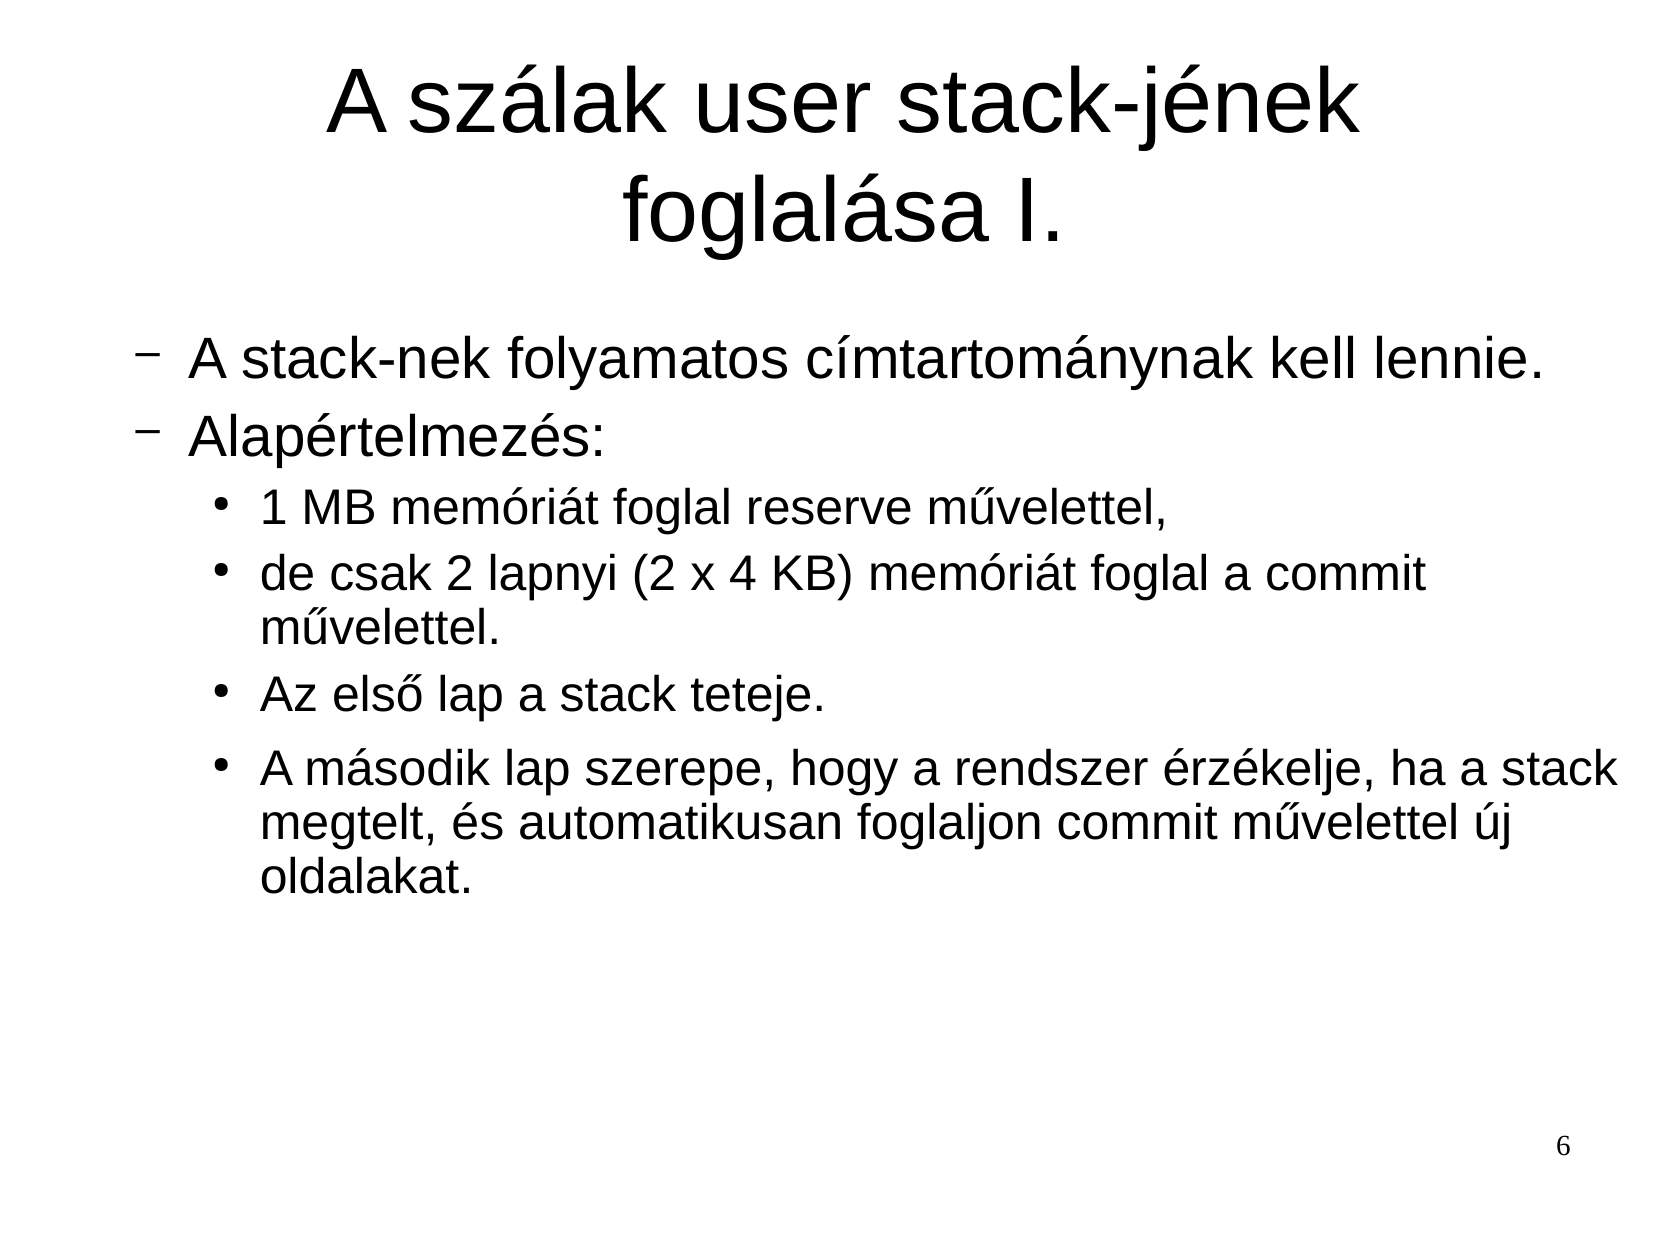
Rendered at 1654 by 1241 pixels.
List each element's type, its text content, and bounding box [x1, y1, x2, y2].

list A stack-nek folyamatos címtartománynak kell lennie. Alapértelmezés: 1 MB memóriát foglal reserve művelettel, de csak 2 lapnyi (2 x 4 KB) memóriát foglal a commit művelettel. Az első lap a stack teteje. A második lap szerepe, hogy a rendszer érzékelje, ha a stack megtelt, és automatikusan foglaljon commit művelettel új oldalakat. [32, 320, 1634, 1220]
title A szálak user stack-jének foglalása I. [123, 46, 1530, 254]
